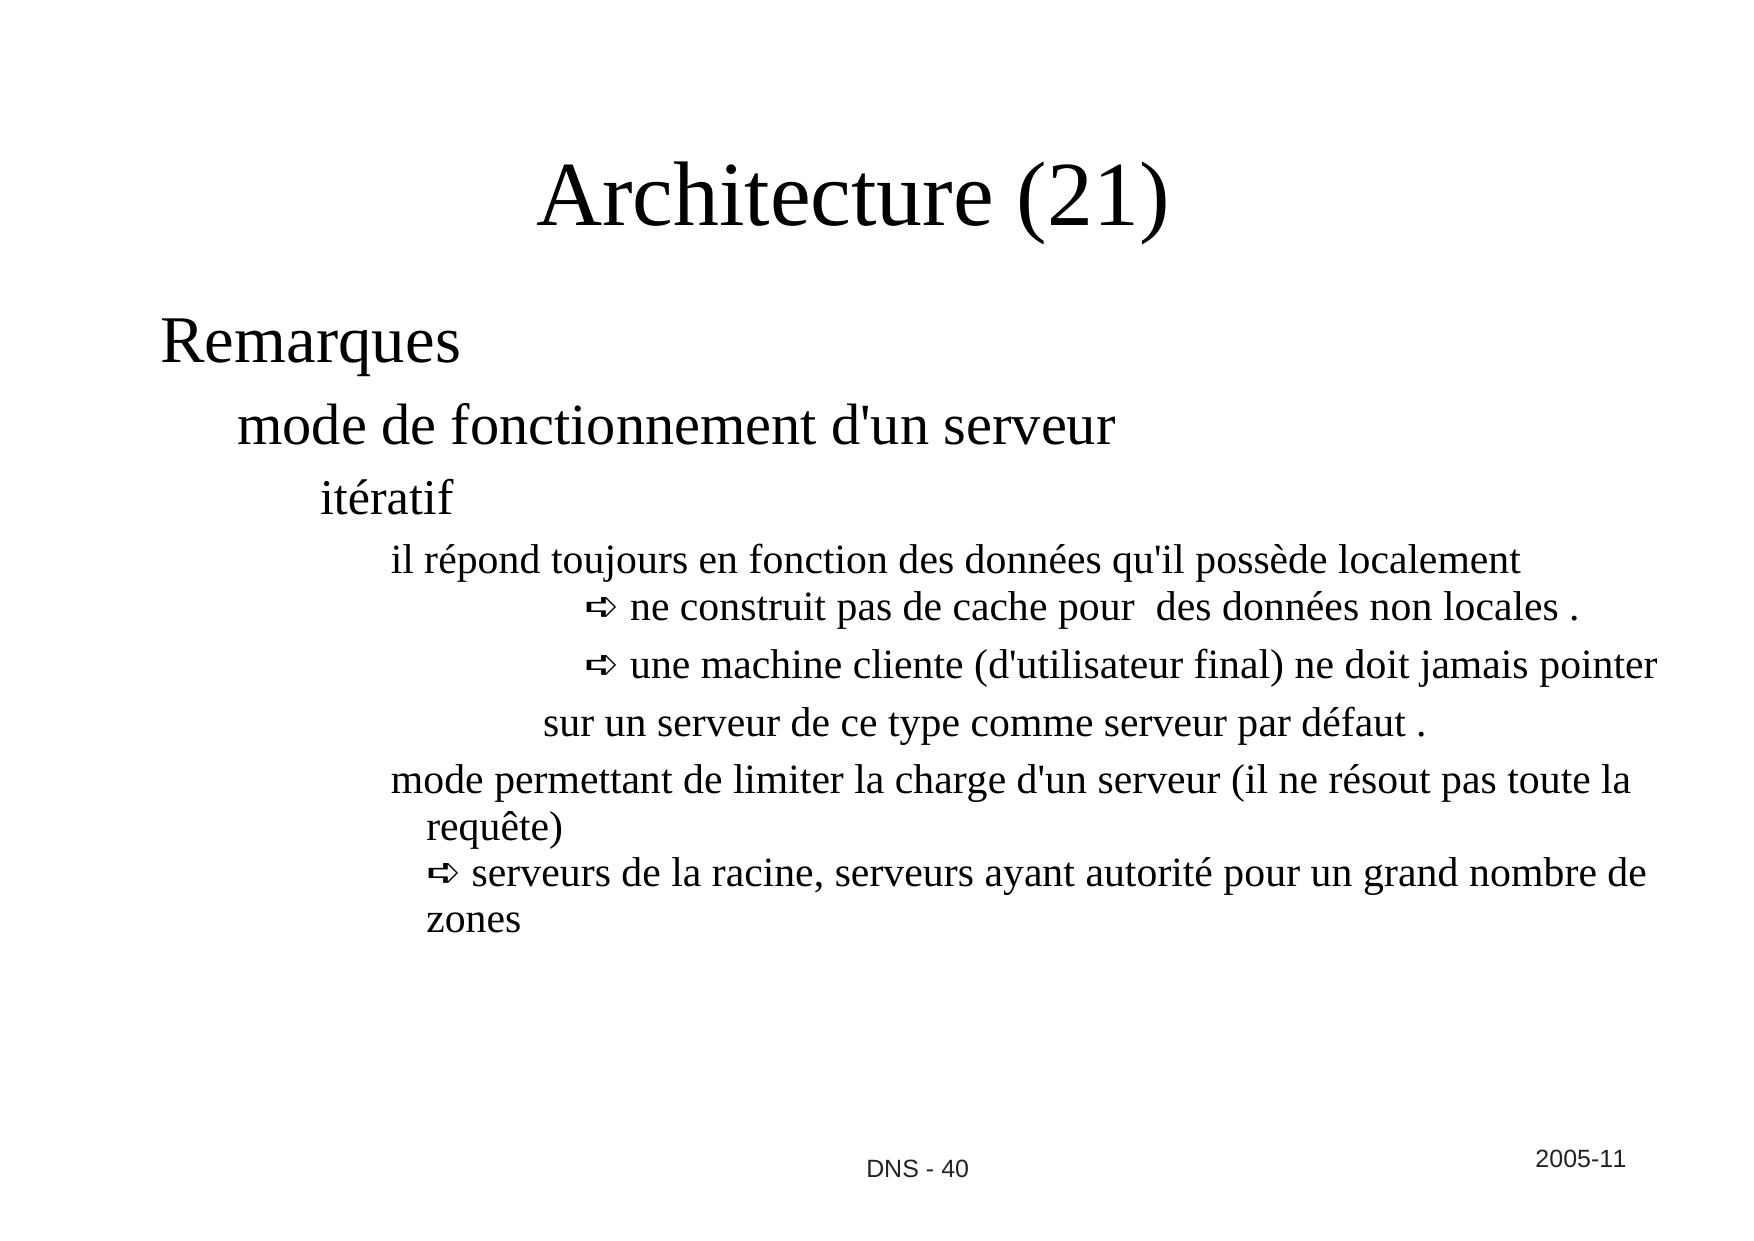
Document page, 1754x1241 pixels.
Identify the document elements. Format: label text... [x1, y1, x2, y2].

title Architecture (21) [174, 109, 1533, 280]
list Remarques mode de fonctionnement d'un serveur itératif il répond toujours en fonction des données qu'il possède localement  ne construit pas de cache pour des données non locales .  une machine cliente (d'utilisateur final) ne doit jamais pointer sur un serveur de ce type comme serveur par défaut . mode permettant de limiter la charge d'un serveur (il ne résout pas toute la requête)  serveurs de la racine, serveurs ayant autorité pour un grand nombre de zones [127, 295, 1679, 1022]
